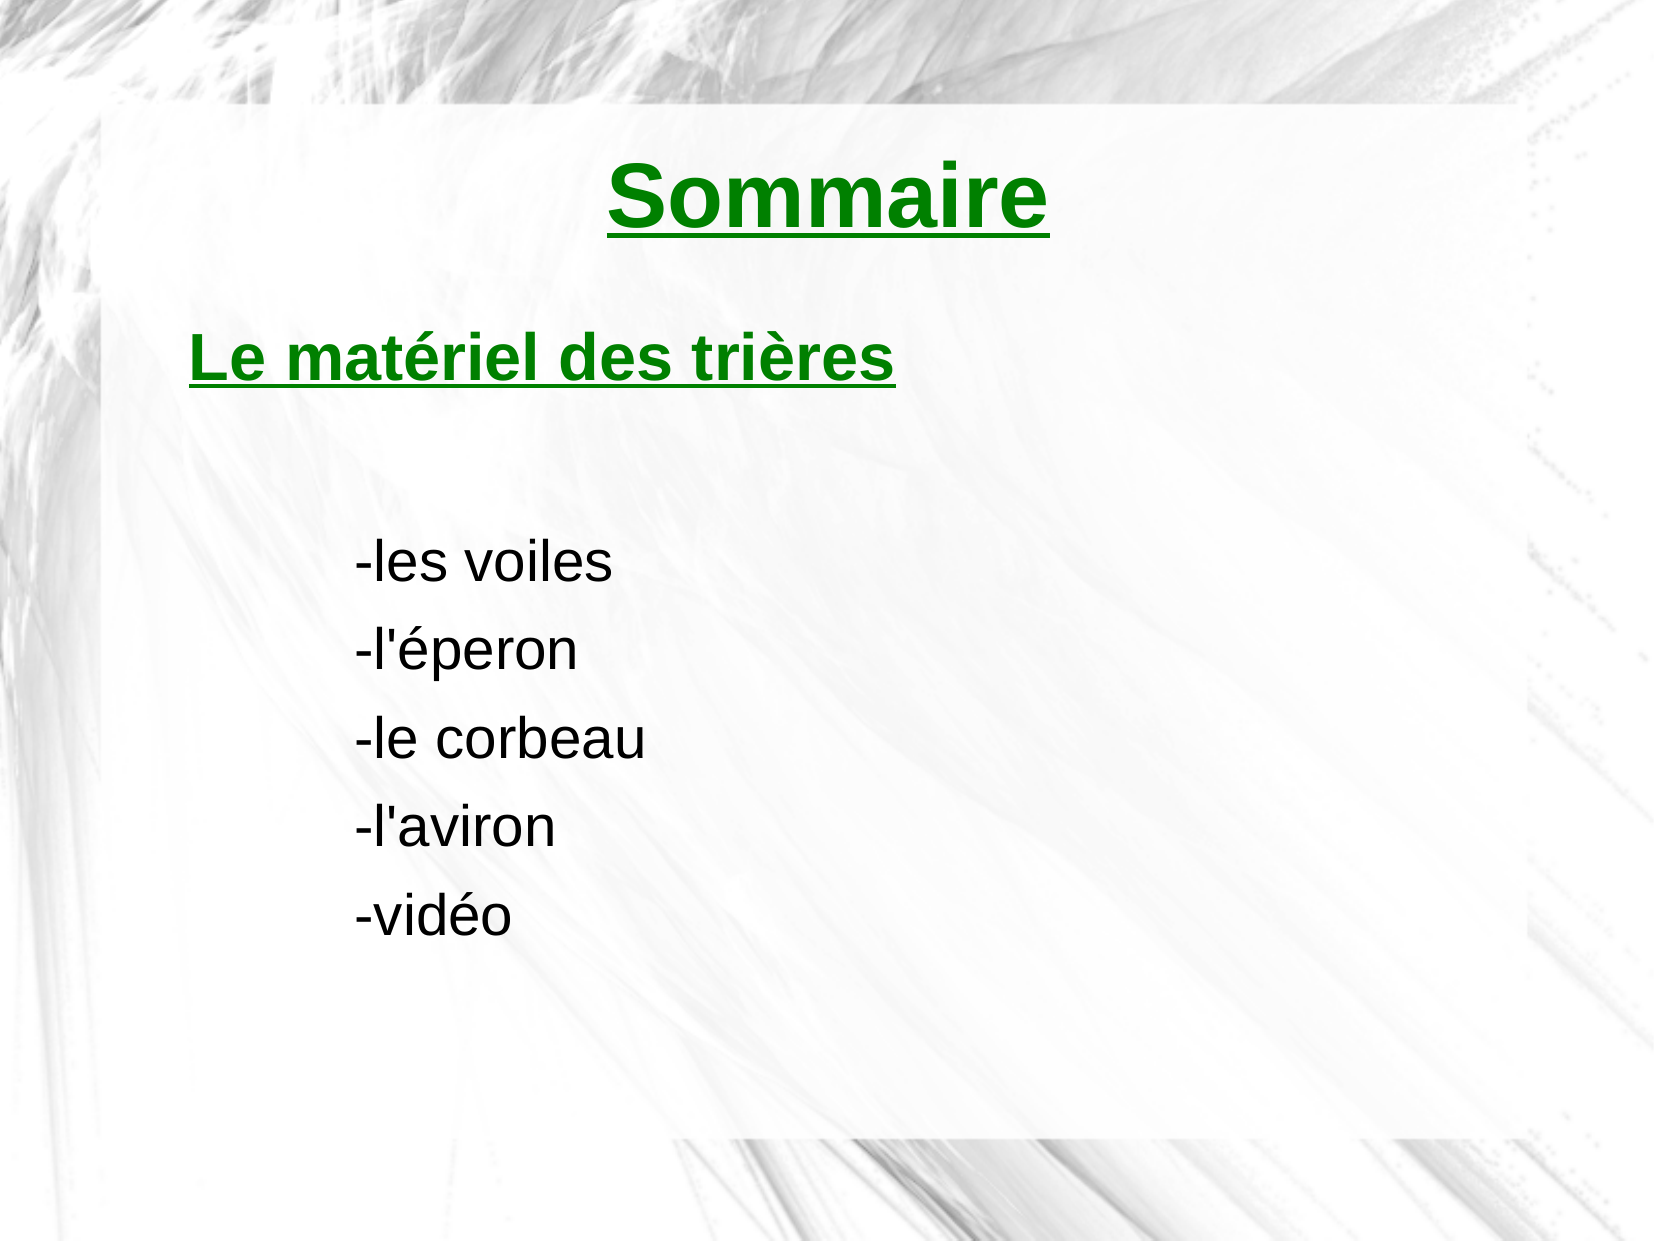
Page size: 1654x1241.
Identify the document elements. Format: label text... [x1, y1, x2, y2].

picture [0, 0, 1654, 1241]
list Le matériel des trières -les voiles -l'éperon -le corbeau -l'aviron -vidéo [118, 319, 1571, 1139]
title Sommaire [118, 112, 1506, 281]
